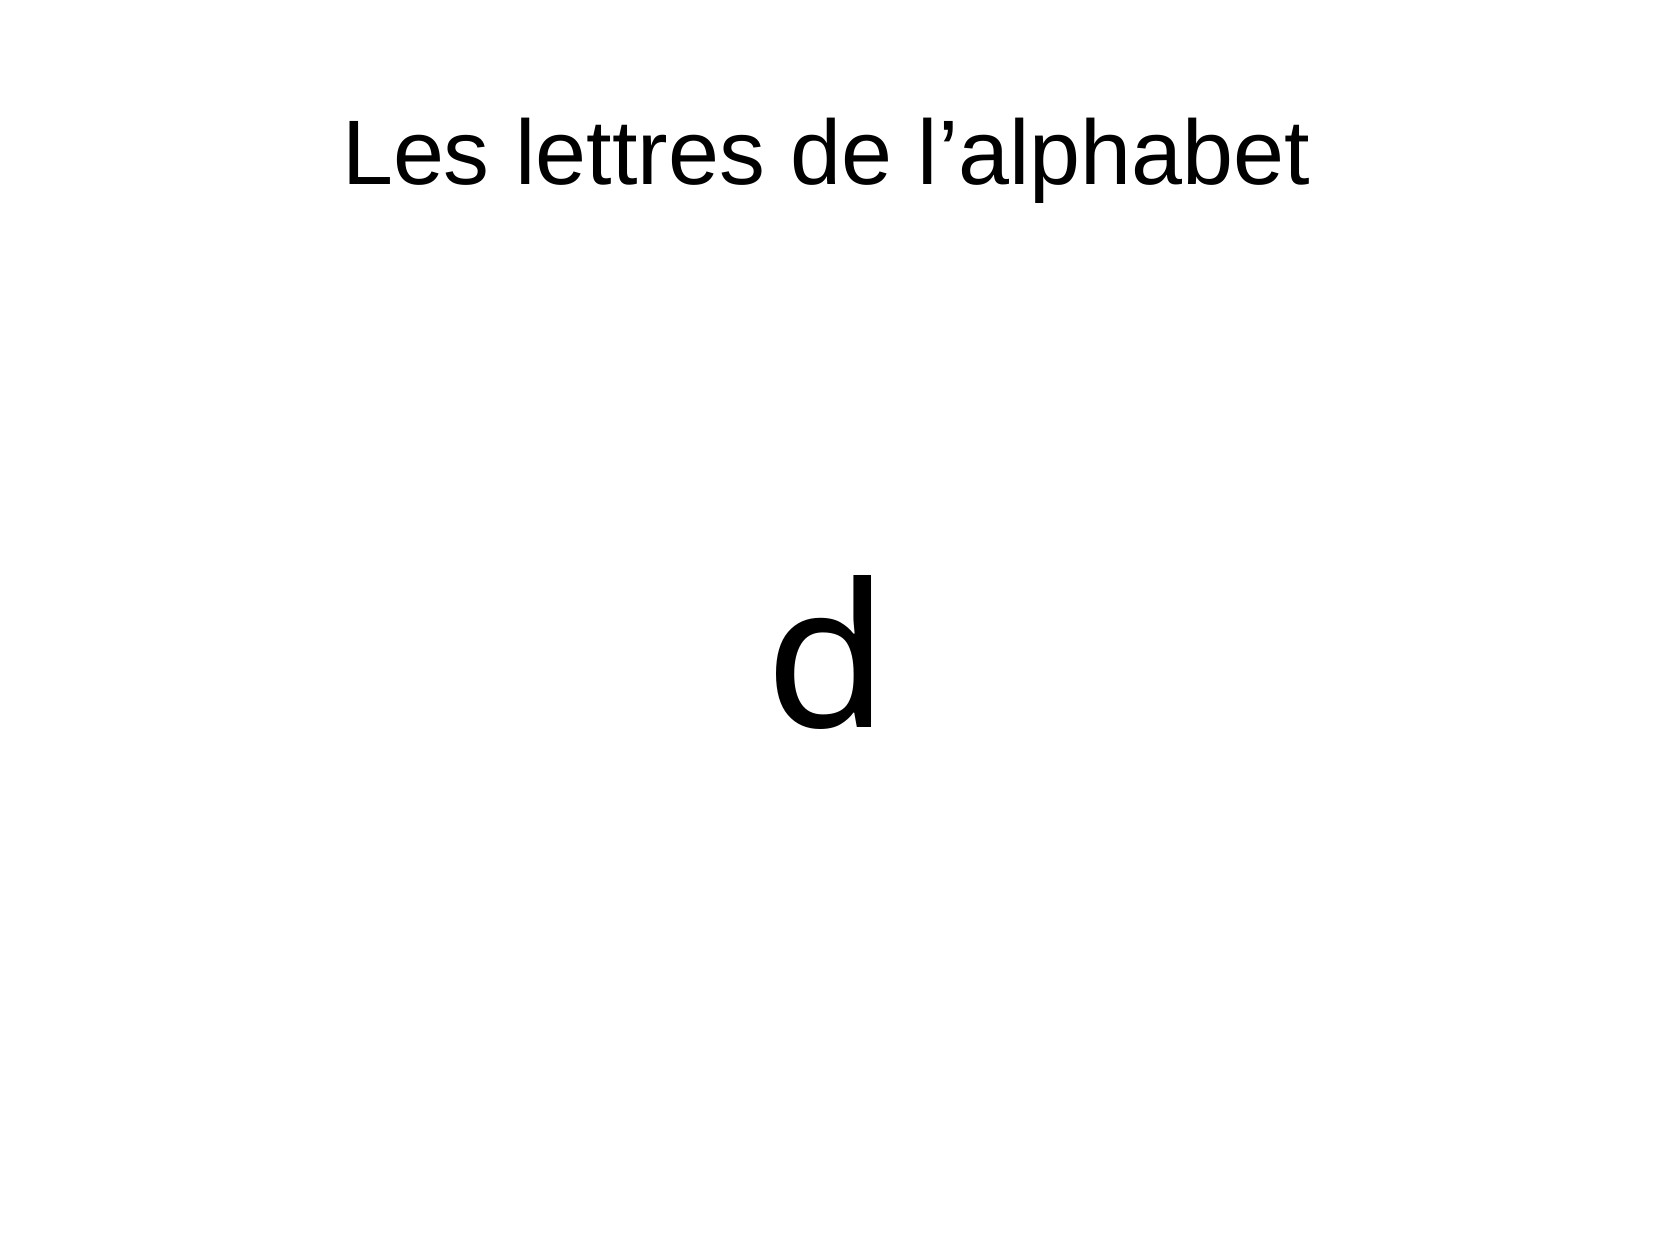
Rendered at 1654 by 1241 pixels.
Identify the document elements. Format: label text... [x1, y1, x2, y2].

subtitle d [82, 290, 1571, 1010]
title Les lettres de l’alphabet [82, 49, 1571, 257]
